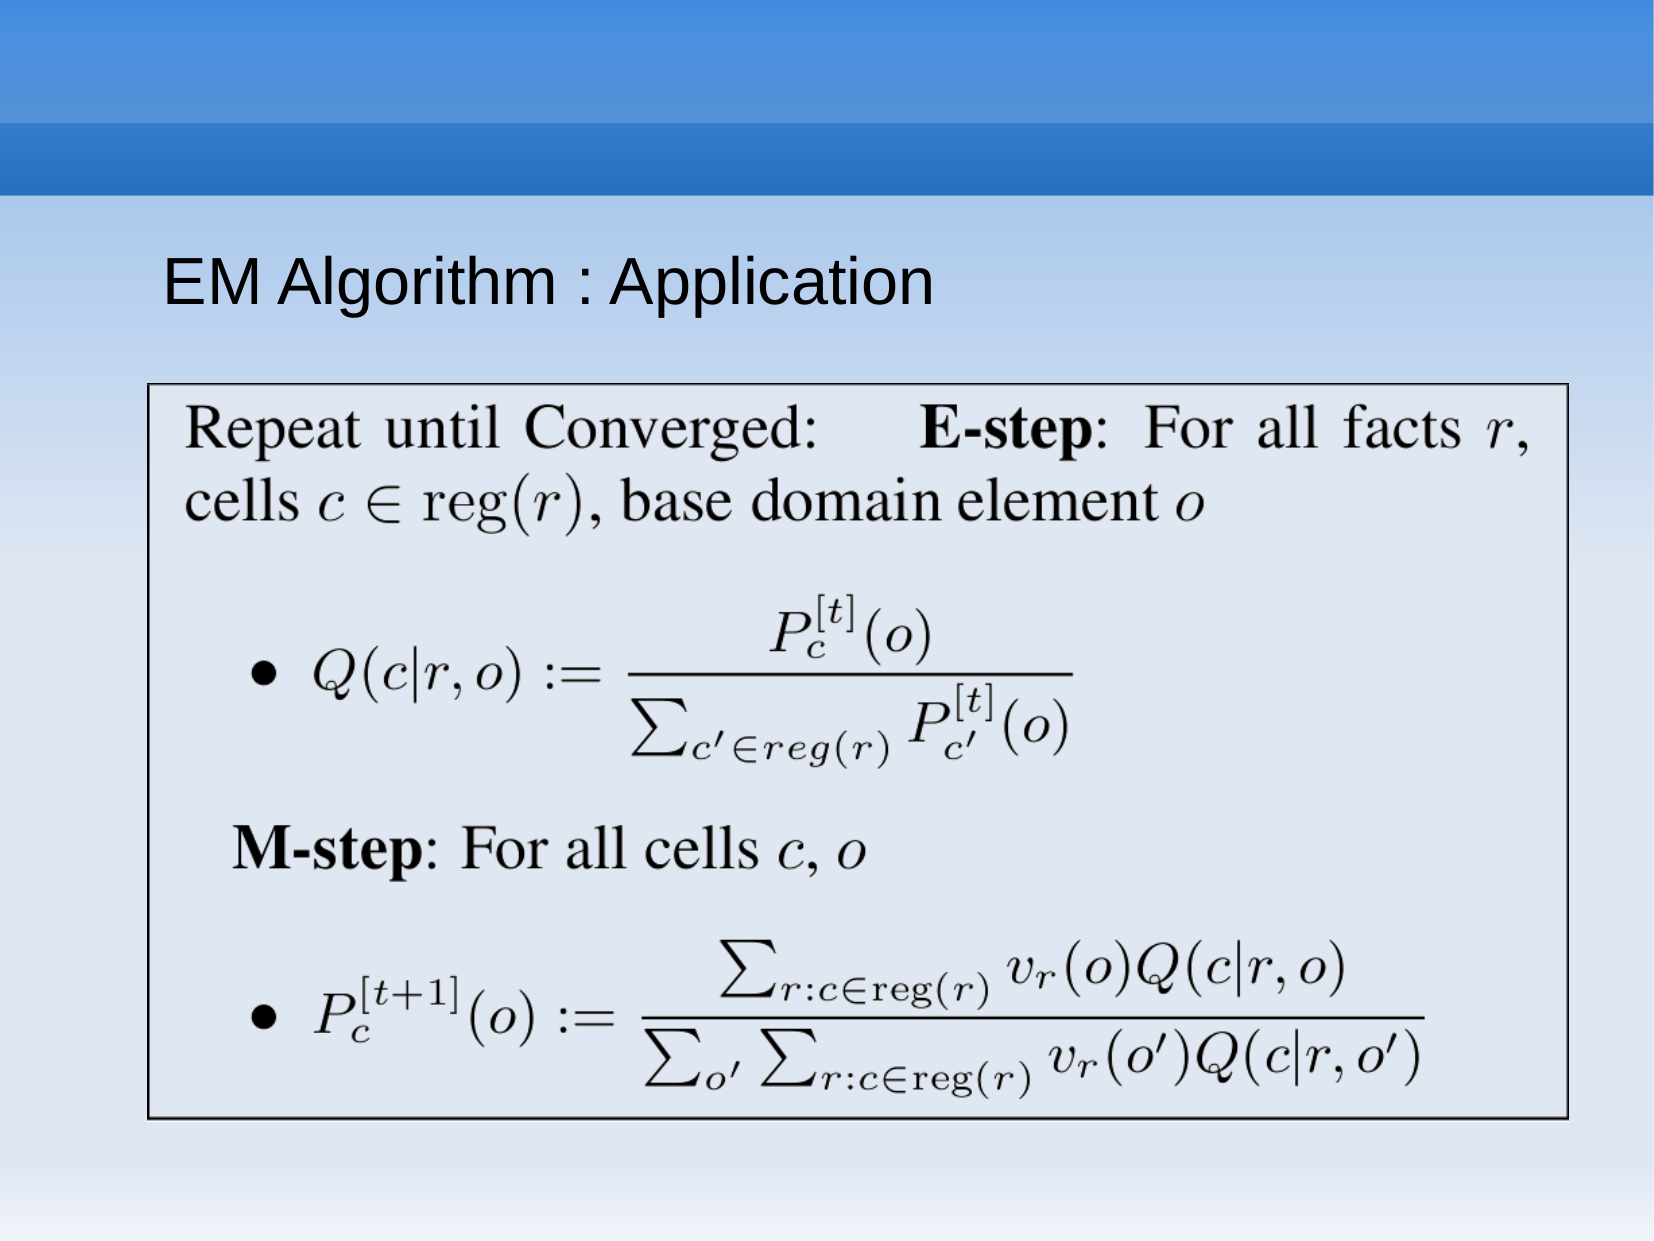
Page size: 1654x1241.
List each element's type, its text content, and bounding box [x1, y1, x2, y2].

text_box EM Algorithm : Application [147, 236, 1536, 383]
picture [0, 0, 1654, 1241]
